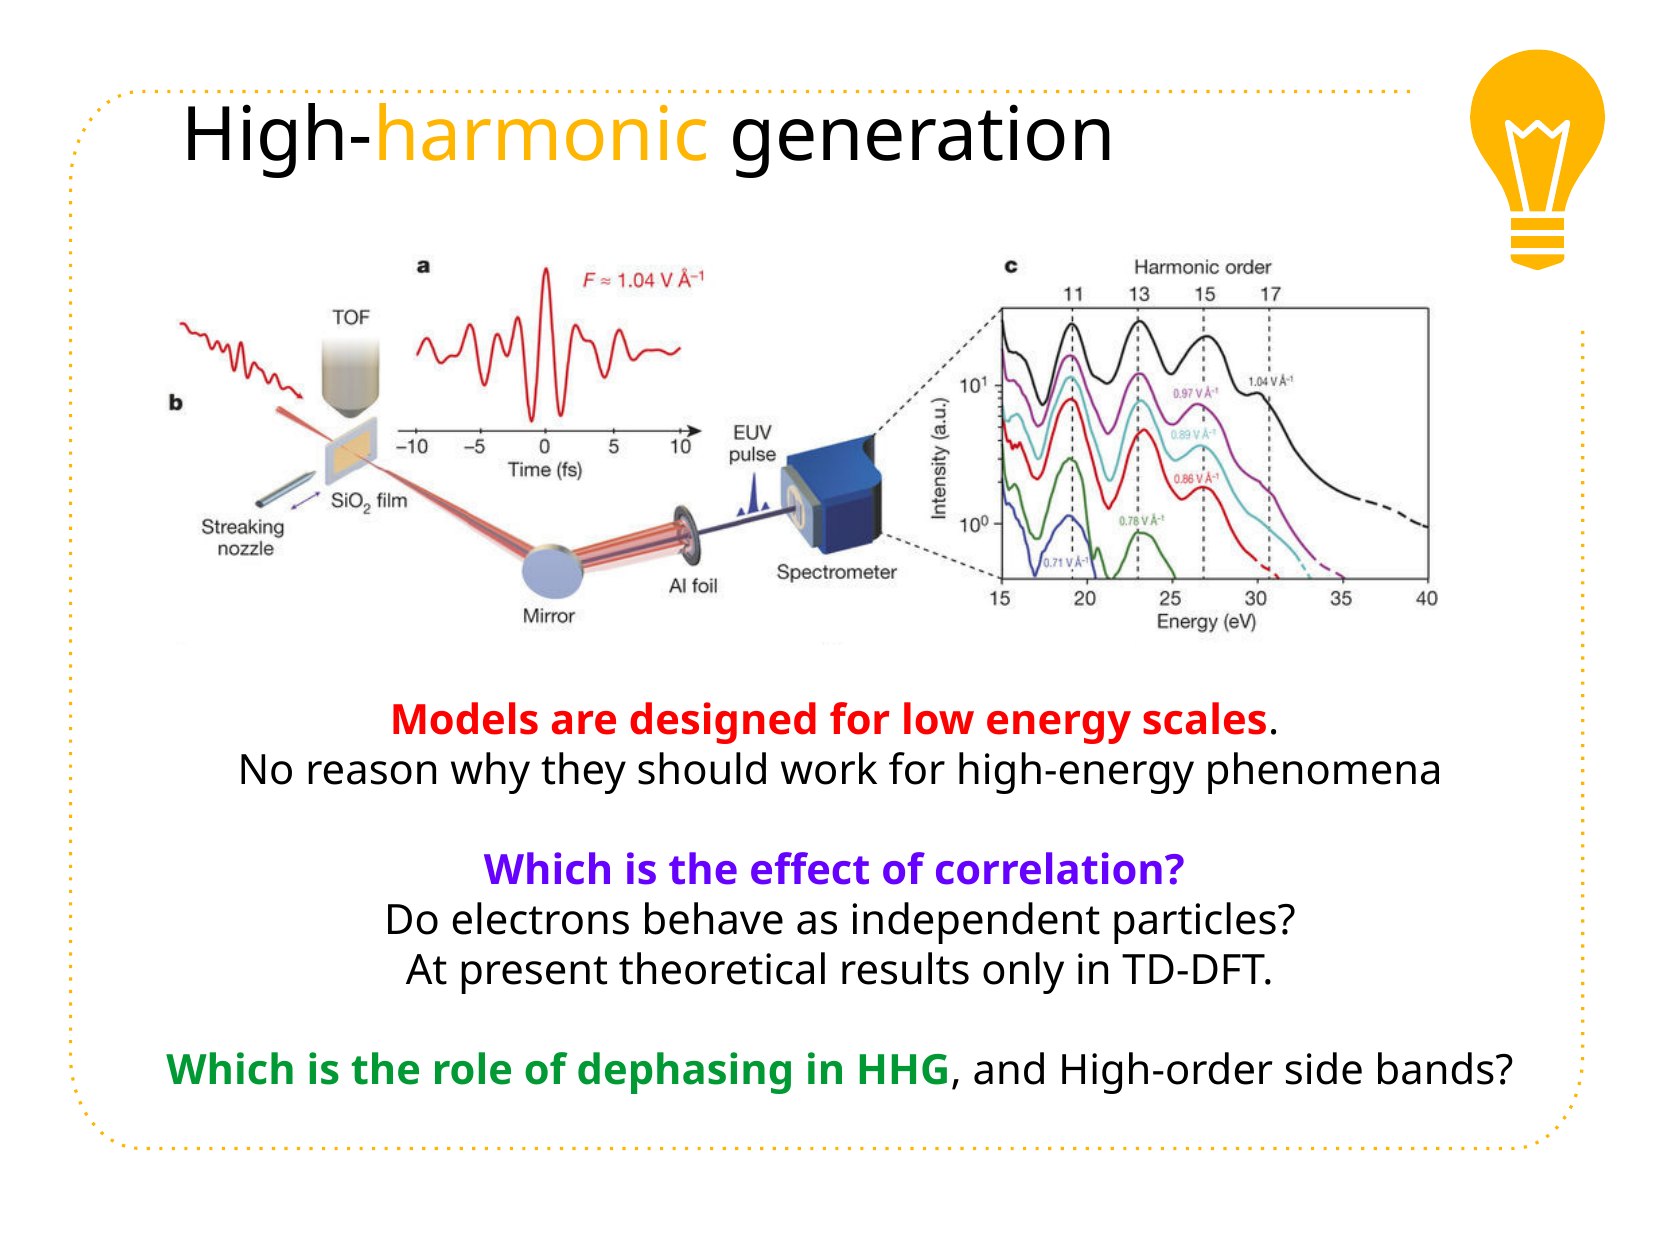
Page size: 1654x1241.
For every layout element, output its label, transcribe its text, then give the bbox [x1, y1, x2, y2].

text_box [1510, 254, 1565, 271]
text_box [1511, 218, 1564, 230]
title Models are designed for low energy scales. No reason why they should work for high-energy phenomena Which is the effect of correlation? Do electrons behave as independent particles? At present theoretical results only in TD-DFT. Which is the role of dephasing in HHG, and High-order side bands? [135, 675, 1546, 736]
text_box [1511, 236, 1564, 248]
text_box [1470, 49, 1606, 212]
title High-harmonic generation [166, 70, 1409, 254]
text_box [1512, 127, 1563, 212]
picture [165, 254, 1438, 646]
